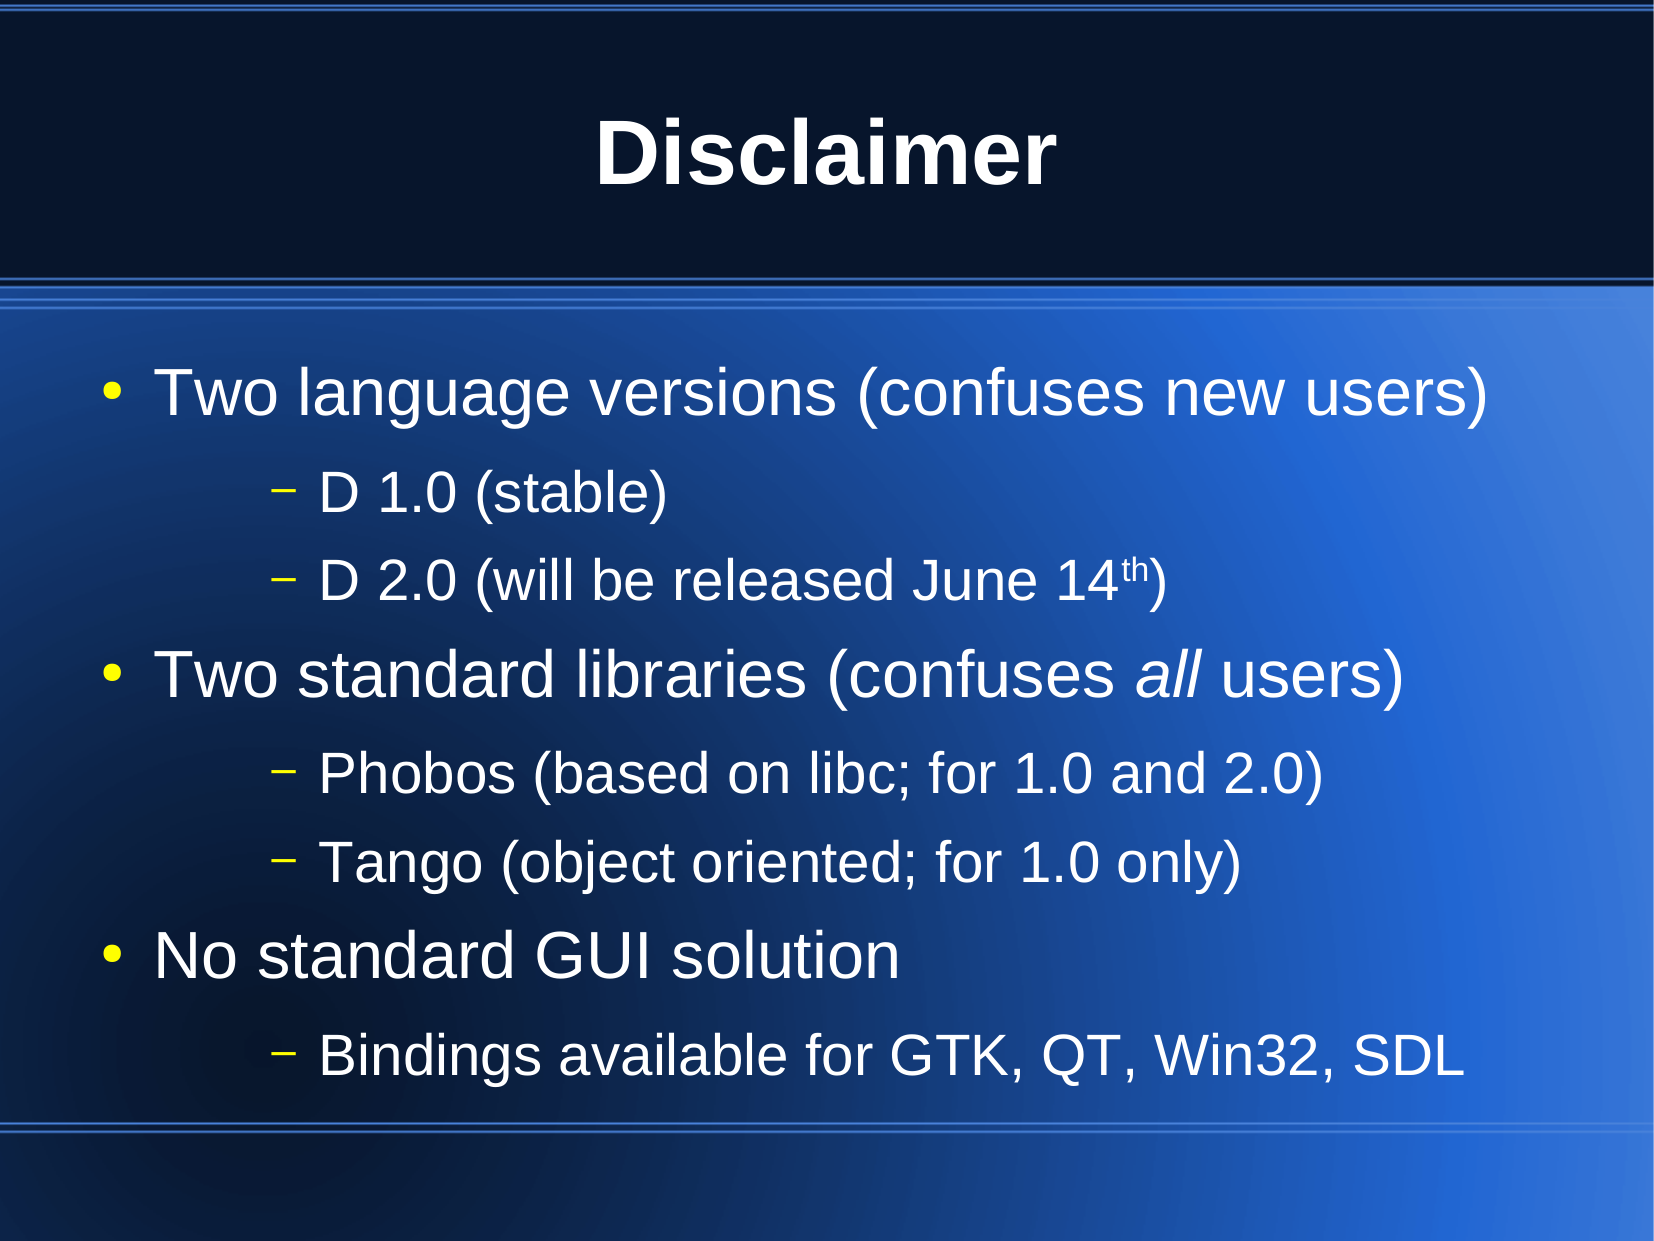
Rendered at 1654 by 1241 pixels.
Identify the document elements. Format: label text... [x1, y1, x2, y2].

list Two language versions (confuses new users) D 1.0 (stable) D 2.0 (will be released June 14th) Two standard libraries (confuses all users) Phobos (based on libc; for 1.0 and 2.0) Tango (object oriented; for 1.0 only) No standard GUI solution Bindings available for GTK, QT, Win32, SDL [82, 355, 1571, 1089]
title Disclaimer [82, 49, 1571, 257]
picture [0, 0, 1654, 1241]
